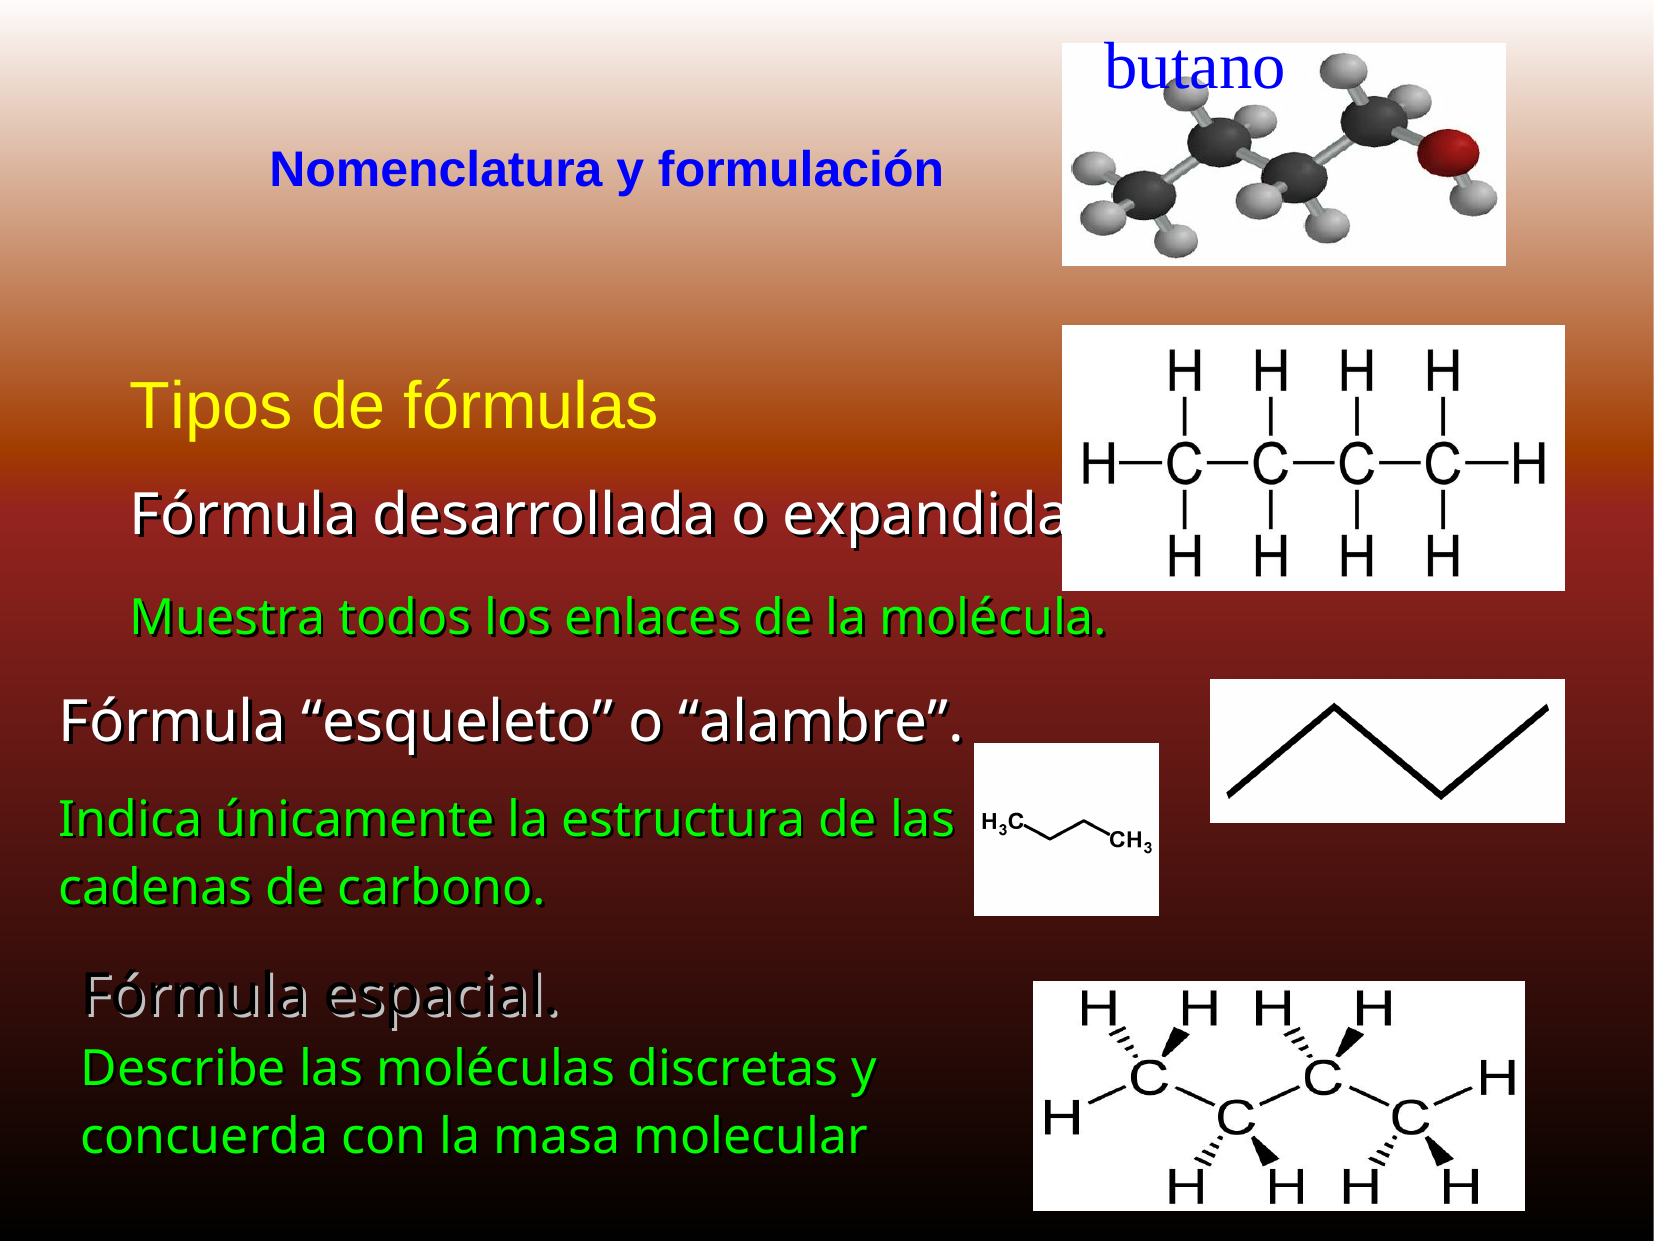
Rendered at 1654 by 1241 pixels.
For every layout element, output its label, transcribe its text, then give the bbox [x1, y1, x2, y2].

list Tipos de fórmulas [59, 368, 857, 443]
title Nomenclatura y formulación [32, 118, 1062, 220]
text_box Fórmula desarrollada o expandida. Muestra todos los enlaces de la molécula. [59, 472, 1654, 741]
text_box butano [1033, 29, 1447, 105]
text_box Fórmula “esqueleto” o “alambre”. [59, 679, 1004, 757]
picture [0, 0, 1654, 1241]
text_box Indica únicamente la estructura de las cadenas de carbono. [59, 782, 974, 916]
text_box Fórmula espacial. Describe las moléculas discretas y concuerda con la masa molecular [65, 944, 945, 1170]
